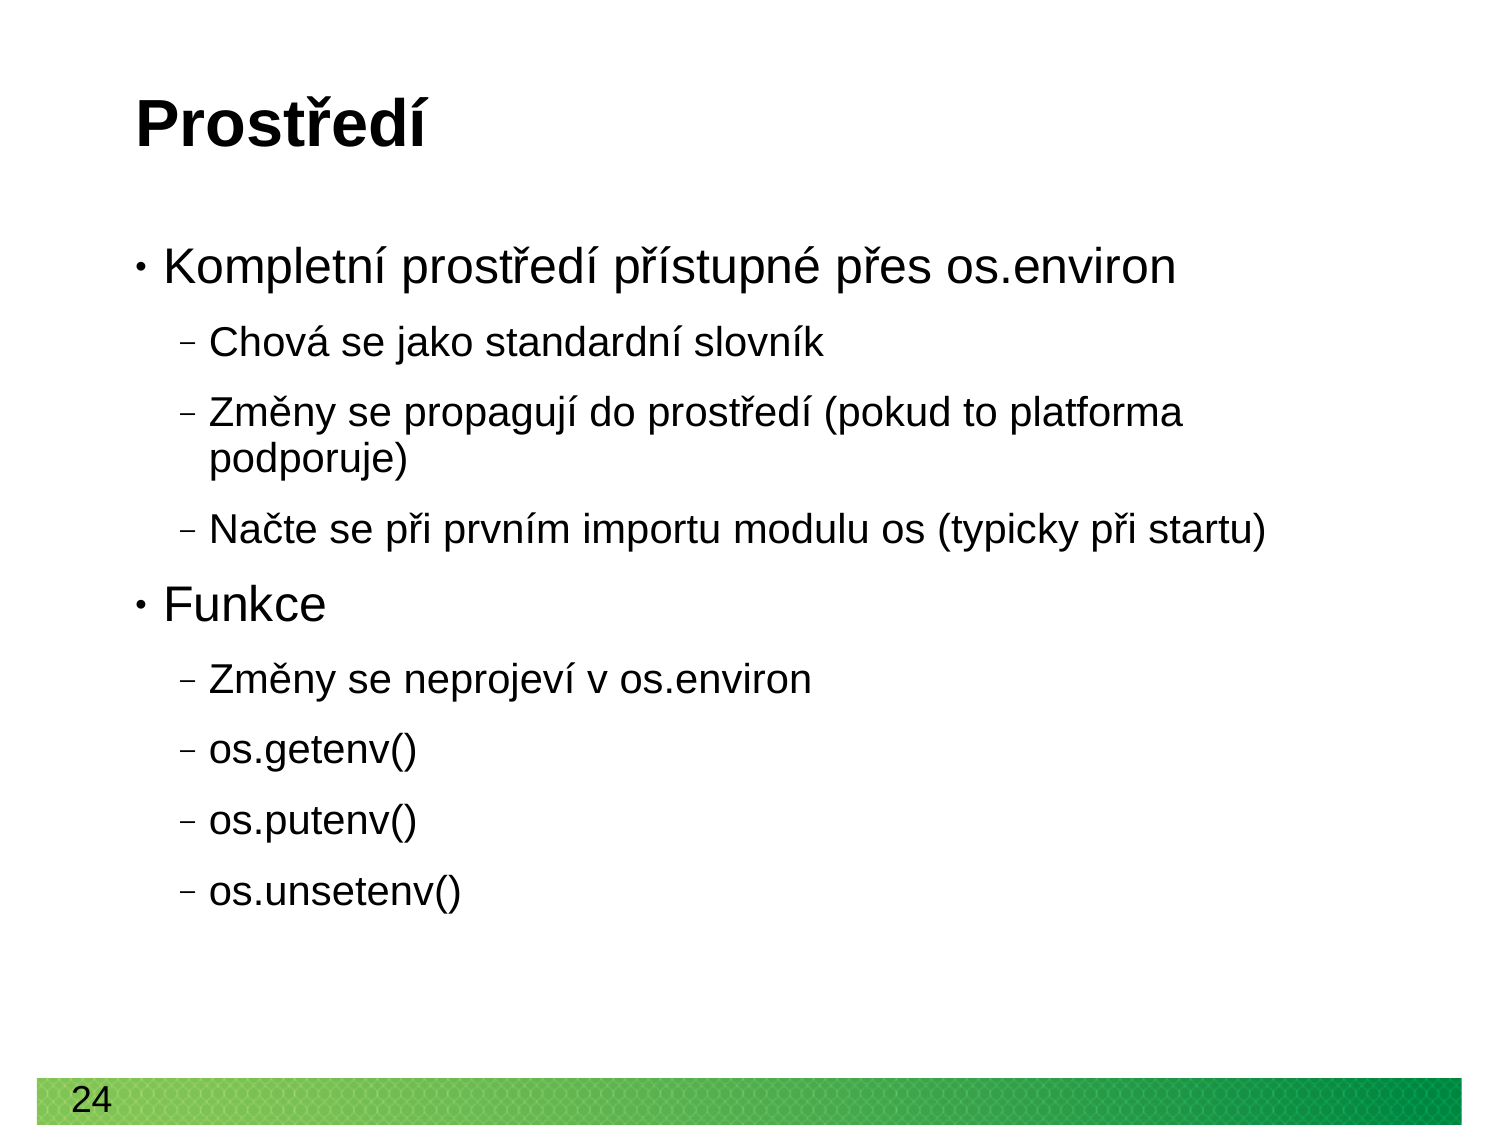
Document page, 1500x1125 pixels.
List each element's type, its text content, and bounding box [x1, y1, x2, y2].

list Kompletní prostředí přístupné přes os.environ Chová se jako standardní slovník Změny se propagují do prostředí (pokud to platforma podporuje) Načte se při prvním importu modulu os (typicky při startu) Funkce Změny se neprojeví v os.environ os.getenv() os.putenv() os.unsetenv() [135, 238, 1372, 982]
title Prostředí [135, 41, 1372, 204]
picture [36, 1078, 1462, 1125]
